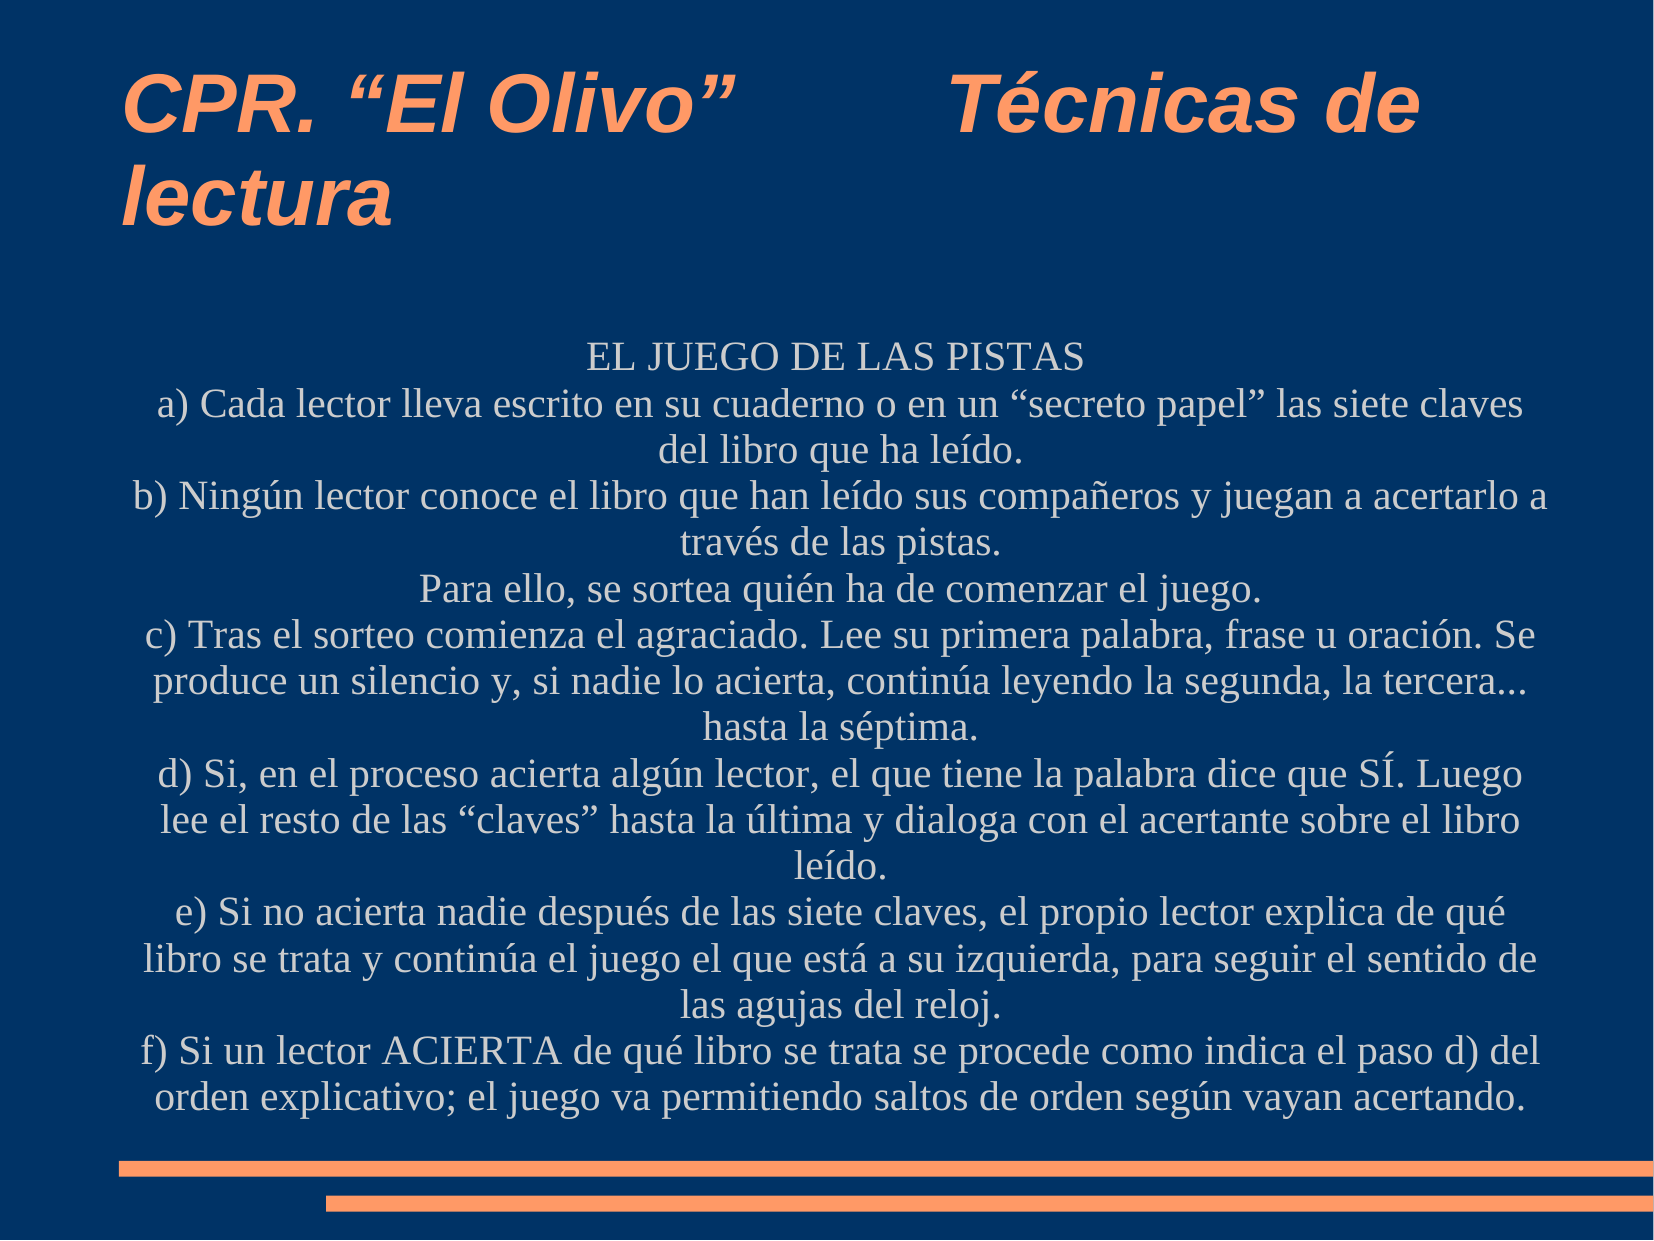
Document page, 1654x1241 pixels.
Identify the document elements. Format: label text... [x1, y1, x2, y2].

title CPR. “El Olivo” Técnicas de lectura [121, 46, 1534, 254]
subtitle EL JUEGO DE LAS PISTAS a) Cada lector lleva escrito en su cuaderno o en un “secreto papel” las siete claves del libro que ha leído. b) Ningún lector conoce el libro que han leído sus compañeros y juegan a acertarlo a través de las pistas. Para ello, se sortea quién ha de comenzar el juego. c) Tras el sorteo comienza el agraciado. Lee su primera palabra, frase u oración. Se produce un silencio y, si nadie lo acierta, continúa leyendo la segunda, la tercera... hasta la séptima. d) Si, en el proceso acierta algún lector, el que tiene la palabra dice que SÍ. Luego lee el resto de las “claves” hasta la última y dialoga con el acertante sobre el libro leído. e) Si no acierta nadie después de las siete claves, el propio lector explica de qué libro se trata y continúa el juego el que está a su izquierda, para seguir el sentido de las agujas del reloj. f) Si un lector ACIERTA de qué libro se trata se procede como indica el paso d) del orden explicativo; el juego va permitiendo saltos de orden según vayan acertando. [121, 297, 1561, 1156]
